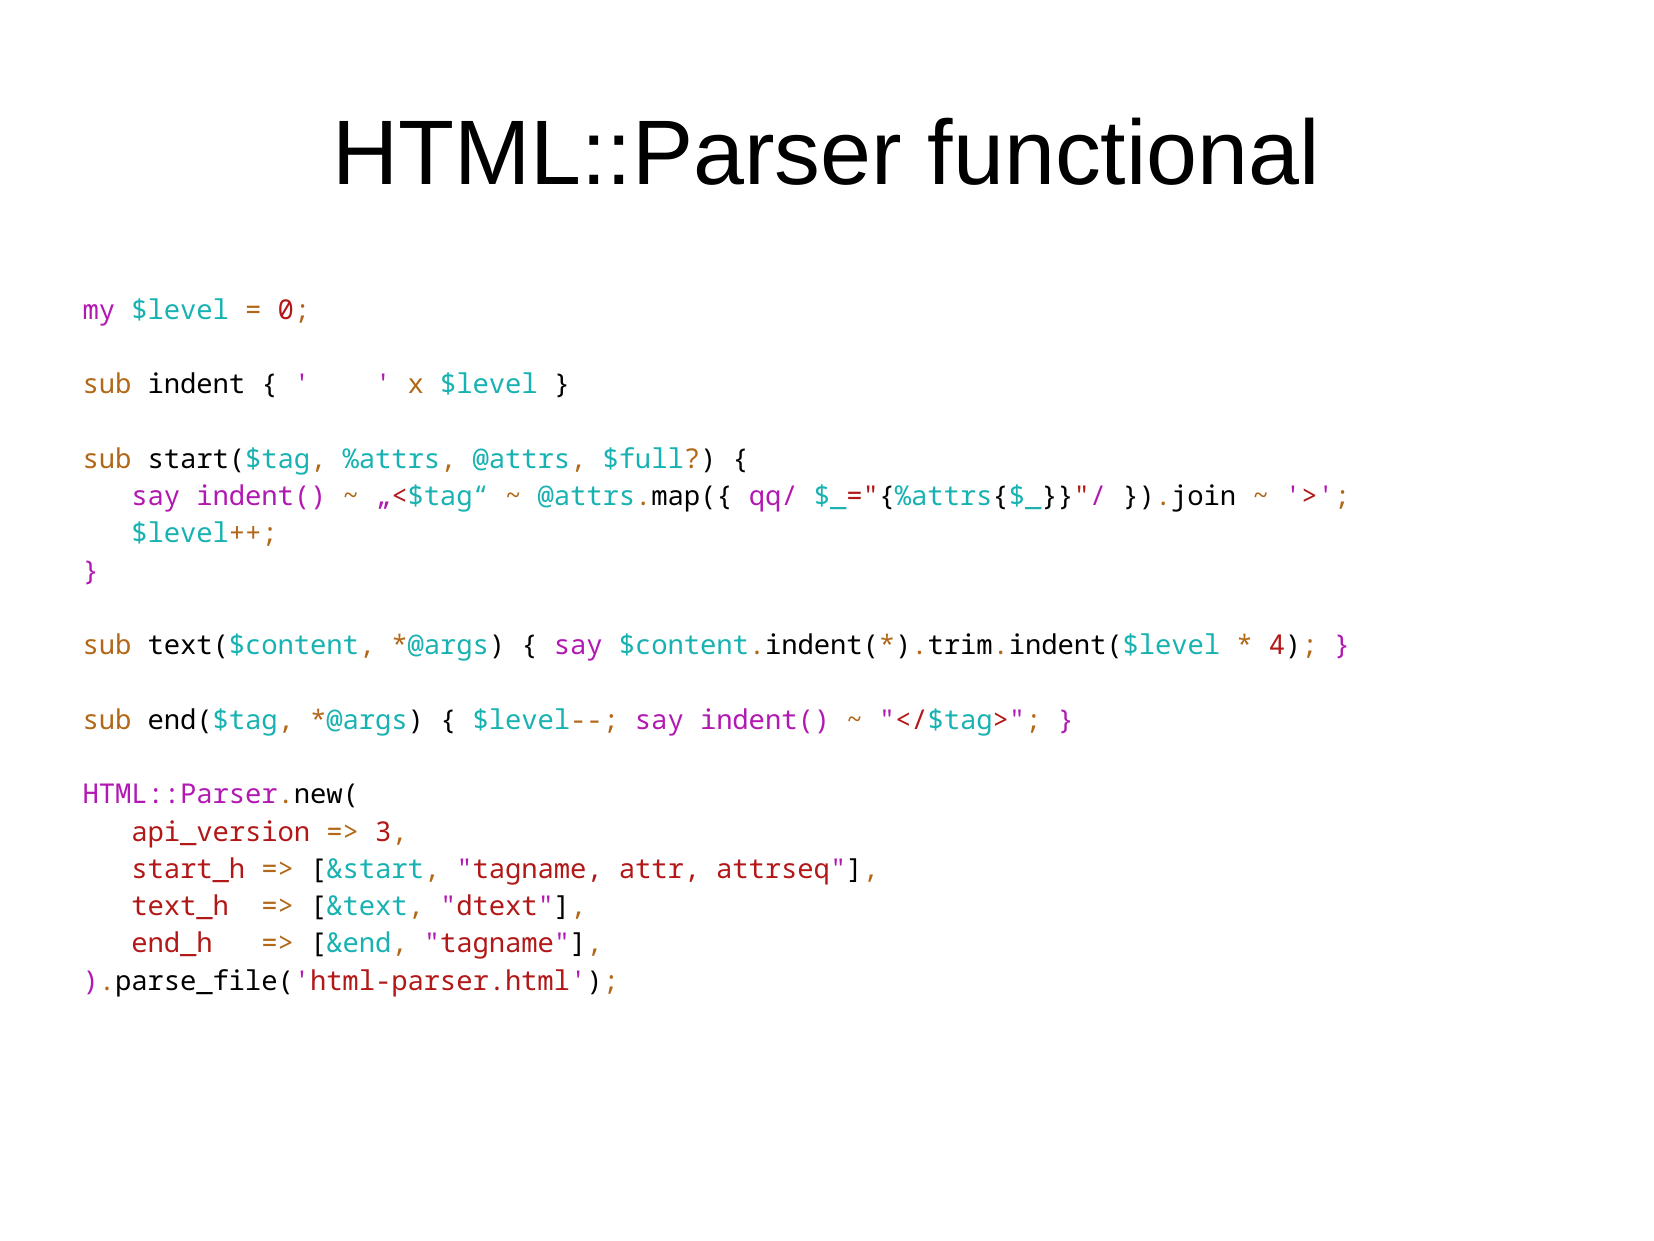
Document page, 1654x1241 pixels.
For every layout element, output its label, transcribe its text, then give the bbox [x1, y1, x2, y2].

title HTML::Parser functional [82, 49, 1571, 257]
list my $level = 0; sub indent { ' ' x $level } sub start($tag, %attrs, @attrs, $full?) { say indent() ~ „<$tag“ ~ @attrs.map({ qq/ $_="{%attrs{$_}}"/ }).join ~ '>'; $level++; } sub text($content, *@args) { say $content.indent(*).trim.indent($level * 4); } sub end($tag, *@args) { $level--; say indent() ~ "</$tag>"; } HTML::Parser.new( api_version => 3, start_h => [&start, "tagname, attr, attrseq"], text_h => [&text, "dtext"], end_h => [&end, "tagname"], ).parse_file('html-parser.html'); [82, 290, 1571, 1010]
